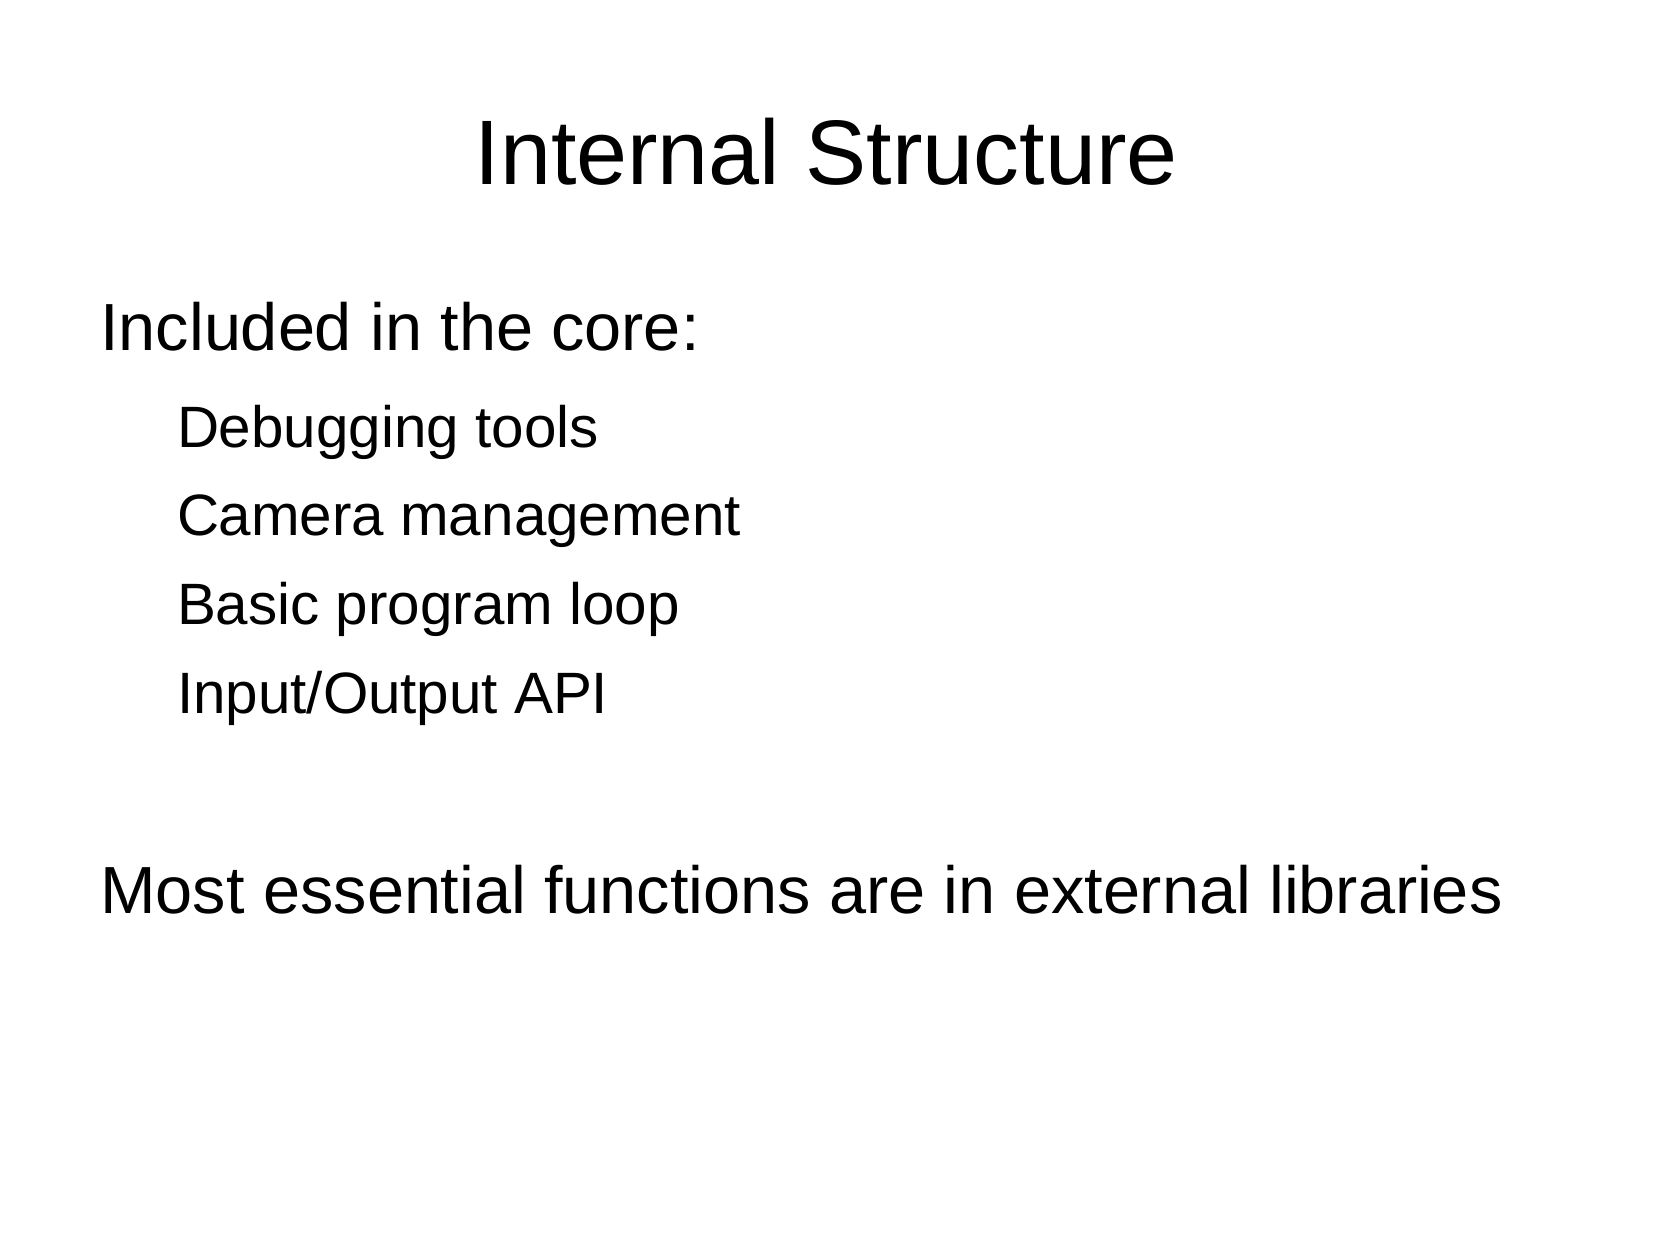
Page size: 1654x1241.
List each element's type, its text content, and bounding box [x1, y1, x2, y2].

title Internal Structure [82, 49, 1571, 257]
list Included in the core: Debugging tools Camera management Basic program loop Input/Output API Most essential functions are in external libraries [82, 290, 1571, 1109]
